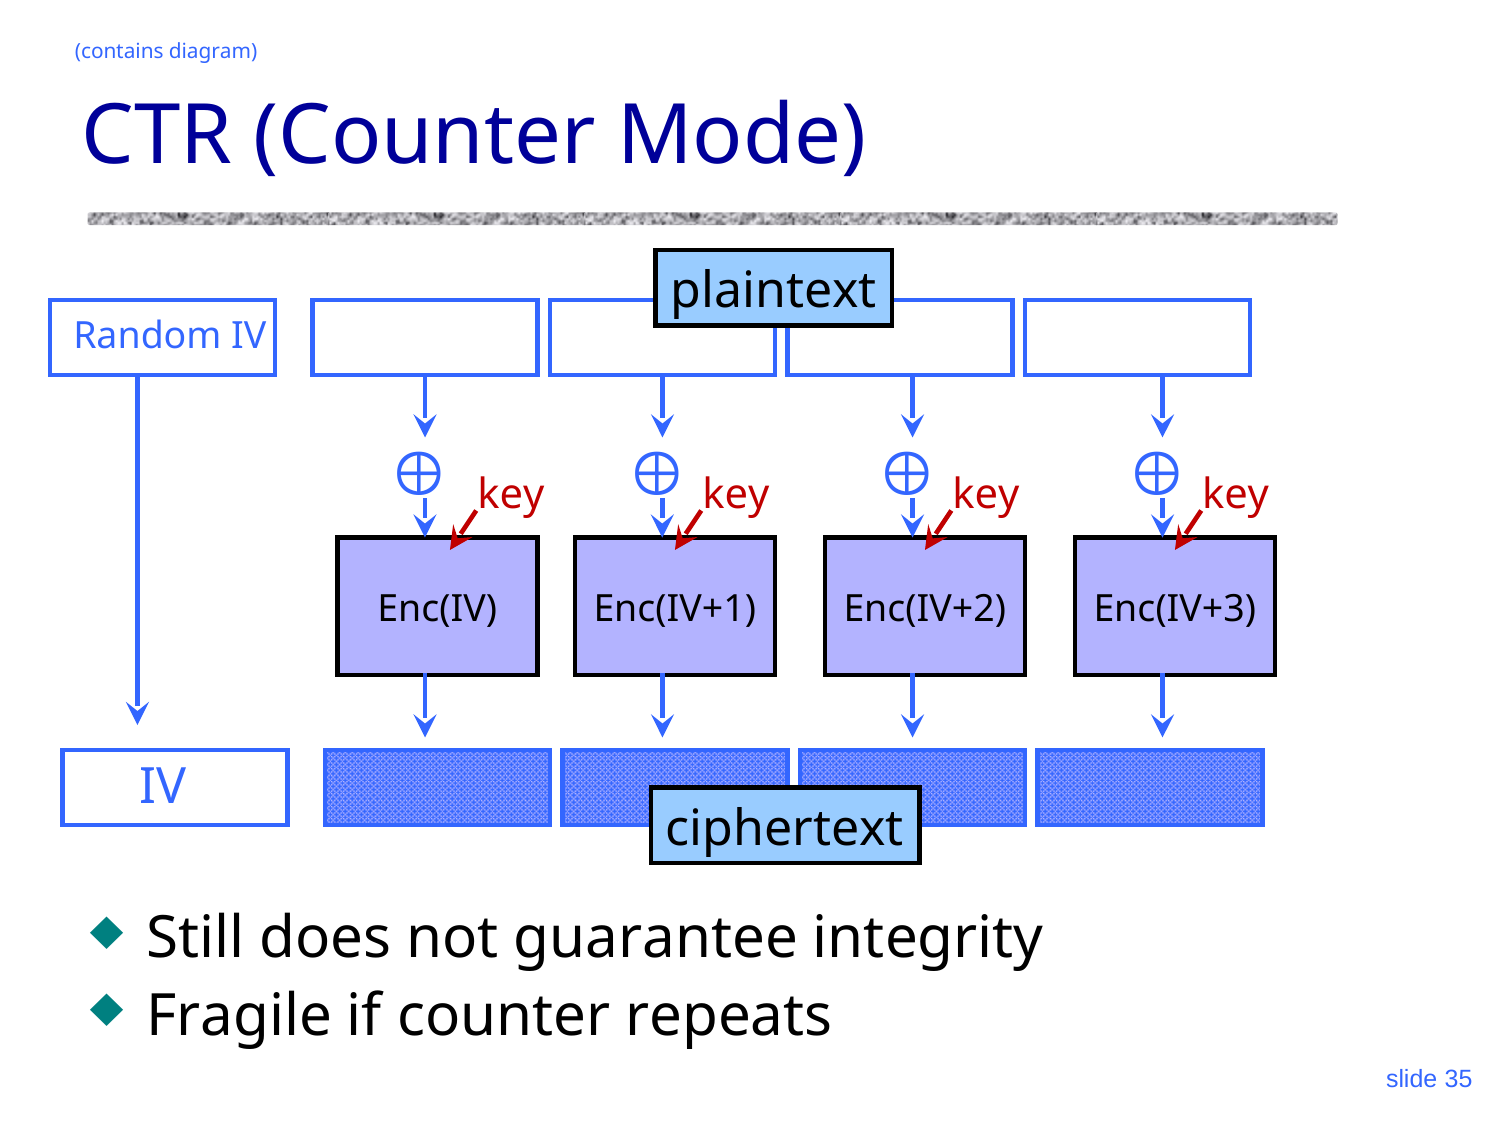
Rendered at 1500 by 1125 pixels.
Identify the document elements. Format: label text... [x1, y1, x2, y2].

text_box  [862, 412, 952, 518]
text_box  [1112, 412, 1202, 518]
text_box ciphertext [650, 787, 920, 863]
text_box Enc(IV+3) [1074, 537, 1275, 676]
text_box key [687, 459, 785, 525]
text_box [1037, 750, 1263, 826]
text_box  [375, 412, 465, 518]
text_box key [462, 459, 560, 525]
text_box slide <number> [1174, 1025, 1488, 1101]
text_box Enc(IV+1) [575, 537, 775, 676]
text_box key [1187, 459, 1285, 525]
text_box [562, 750, 788, 826]
text_box plaintext [655, 249, 892, 326]
picture [87, 212, 1338, 226]
text_box key [937, 459, 1035, 525]
text_box IV [125, 762, 202, 820]
text_box Enc(IV+2) [824, 537, 1025, 676]
title CTR (Counter Mode) [66, 37, 1342, 188]
text_box (contains diagram) [60, 29, 541, 70]
text_box [324, 750, 550, 826]
text_box  [612, 412, 702, 518]
text_box Random IV [277, 315, 282, 363]
list Still does not guarantee integrity Fragile if counter repeats [74, 899, 1342, 1100]
text_box Enc(IV) [337, 537, 538, 676]
text_box [800, 750, 1026, 826]
text_box Random IV [58, 315, 273, 363]
